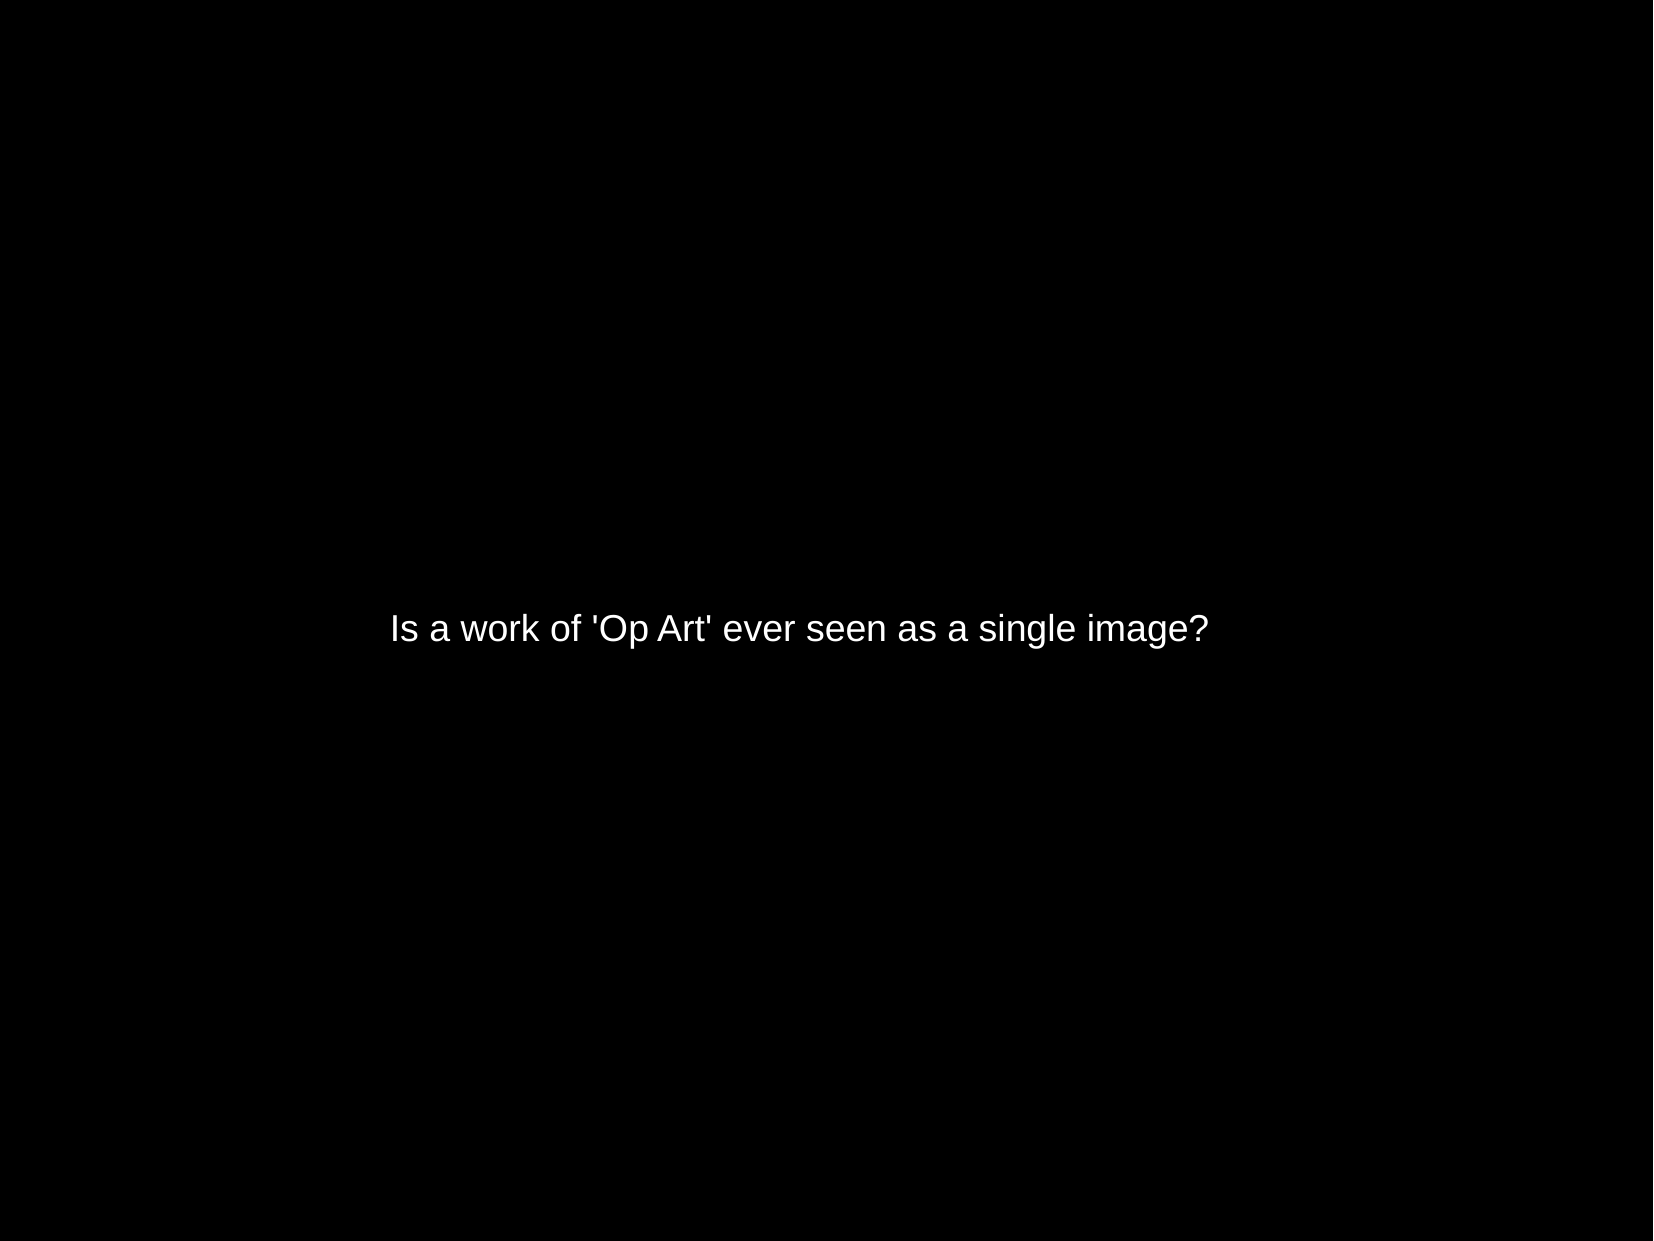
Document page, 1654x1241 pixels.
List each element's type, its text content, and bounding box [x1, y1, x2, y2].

text_box Is a work of 'Op Art' ever seen as a single image? [375, 600, 1229, 662]
